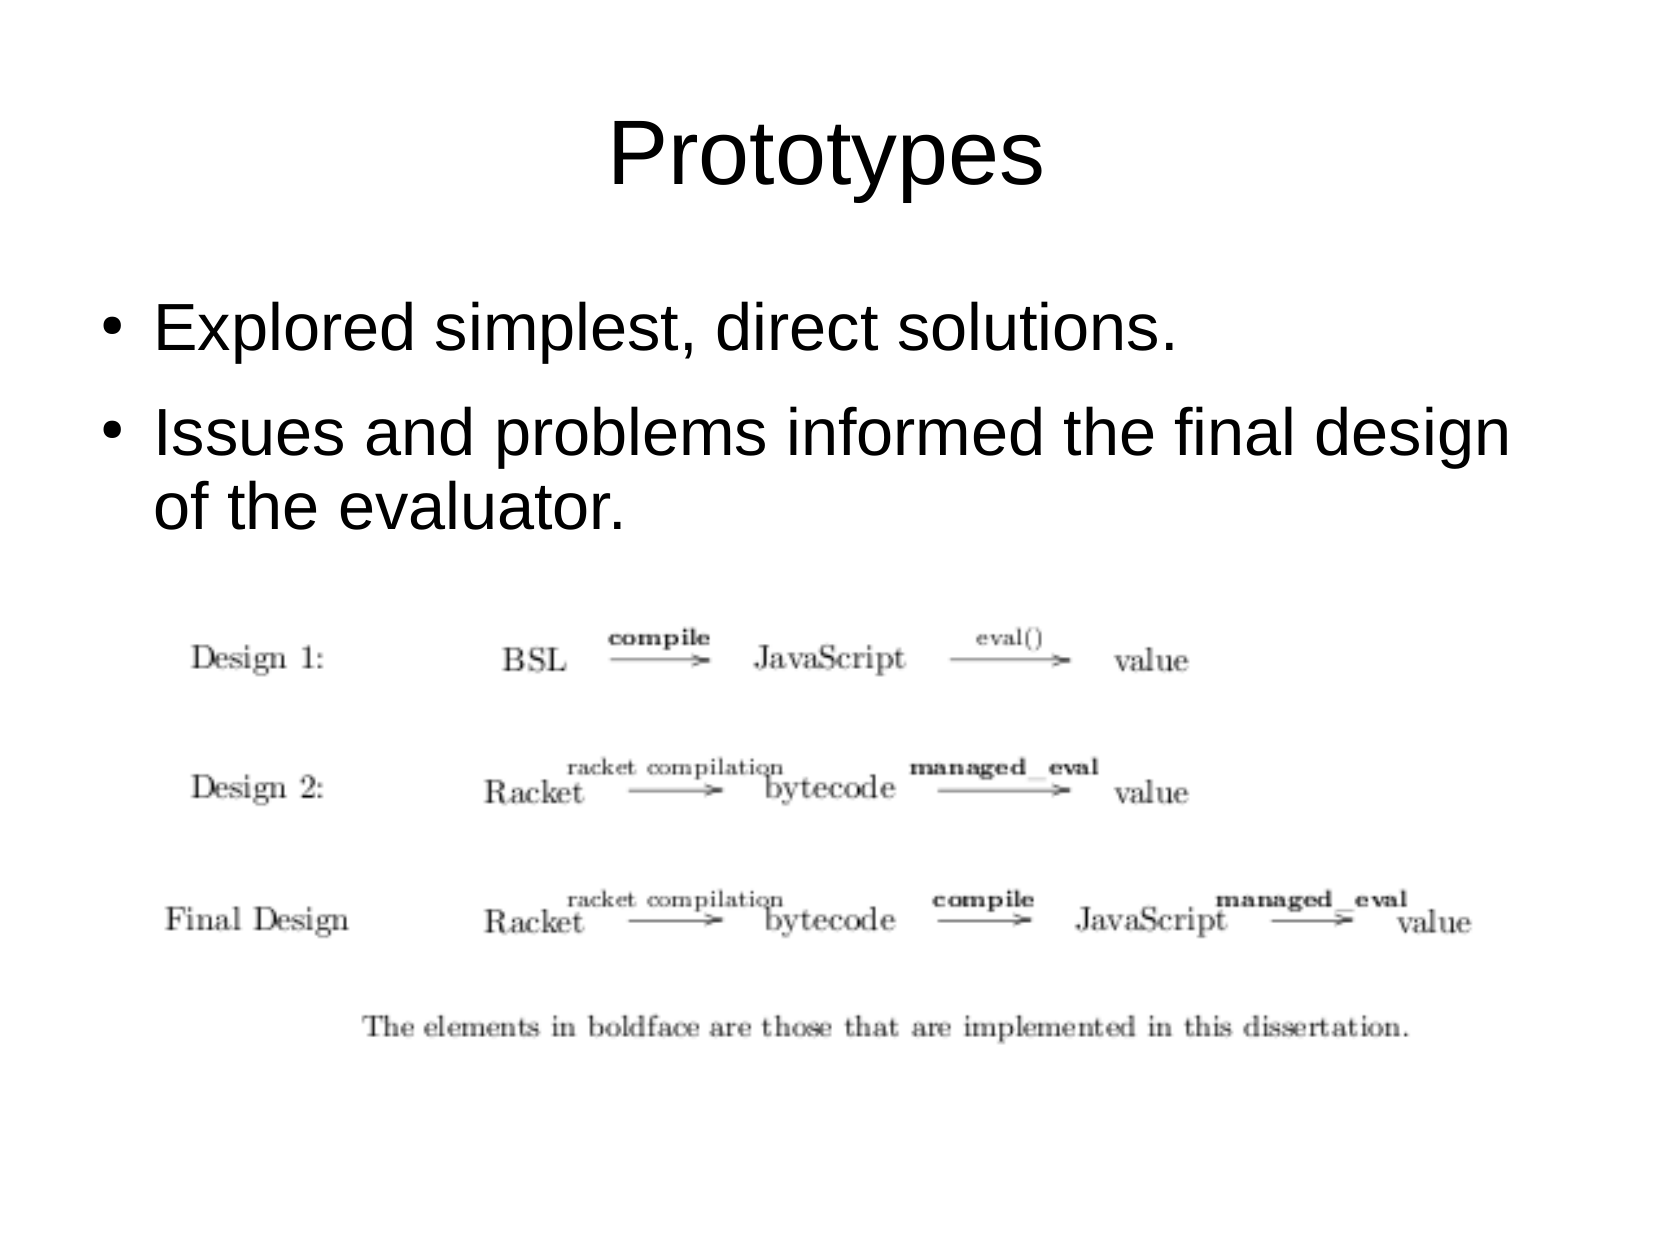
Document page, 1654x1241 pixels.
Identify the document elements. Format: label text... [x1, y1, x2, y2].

title Prototypes [82, 49, 1571, 257]
picture [150, 599, 1501, 1051]
list Explored simplest, direct solutions. Issues and problems informed the final design of the evaluator. [82, 290, 1571, 1109]
